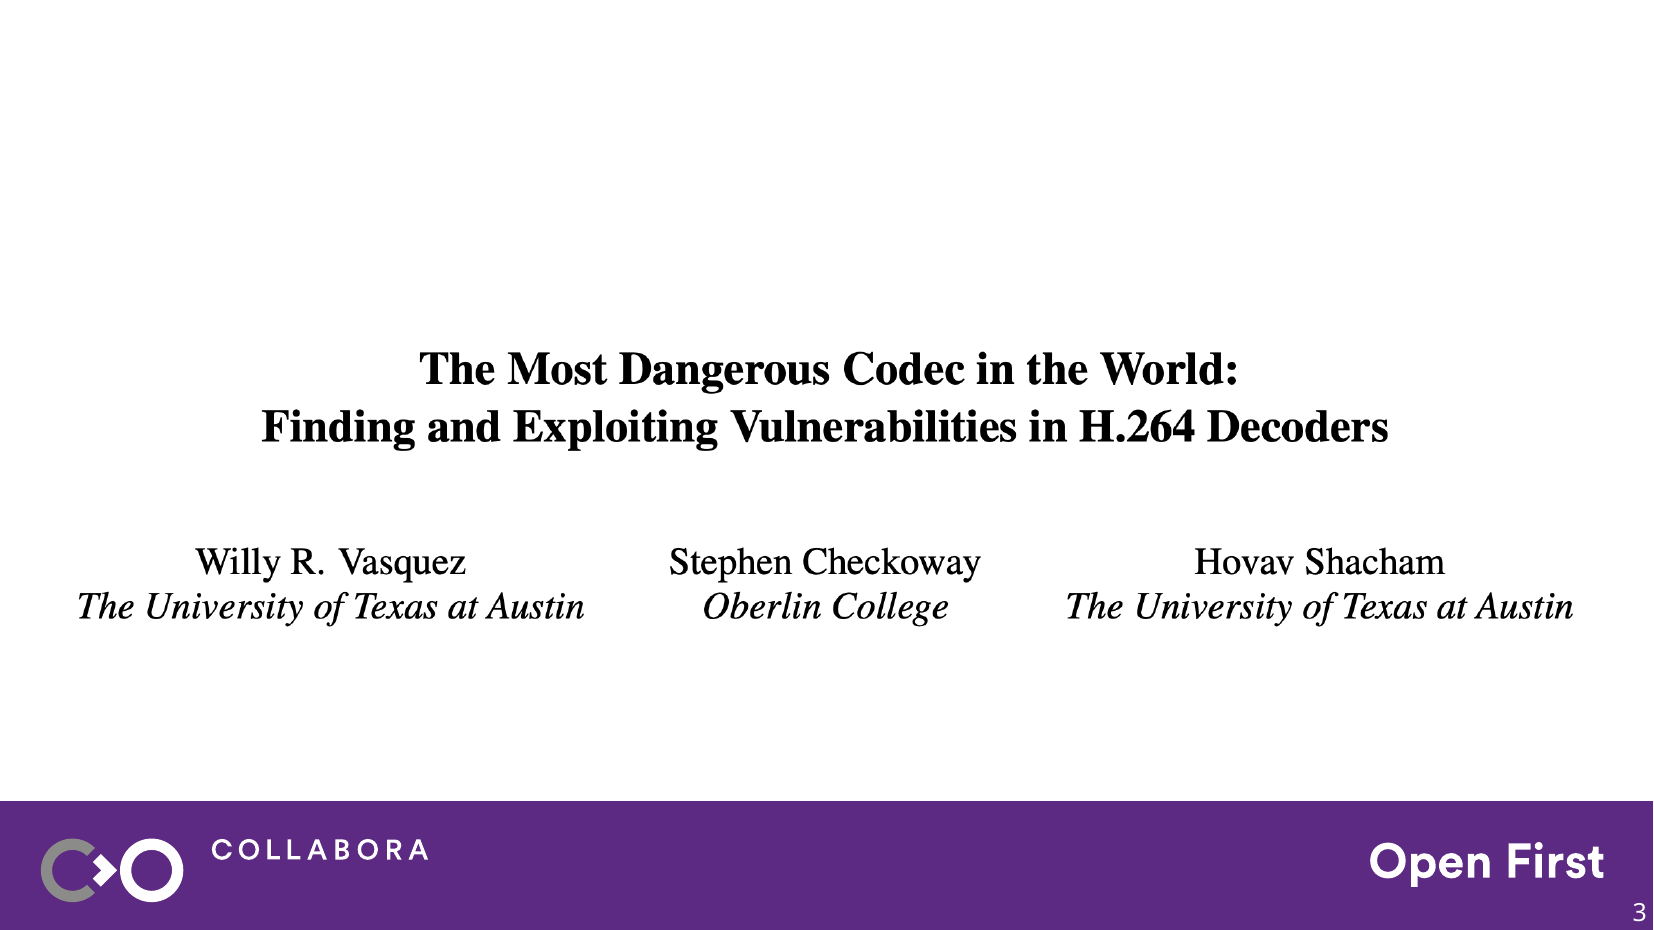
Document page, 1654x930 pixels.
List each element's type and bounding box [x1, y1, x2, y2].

picture [41, 229, 1613, 734]
